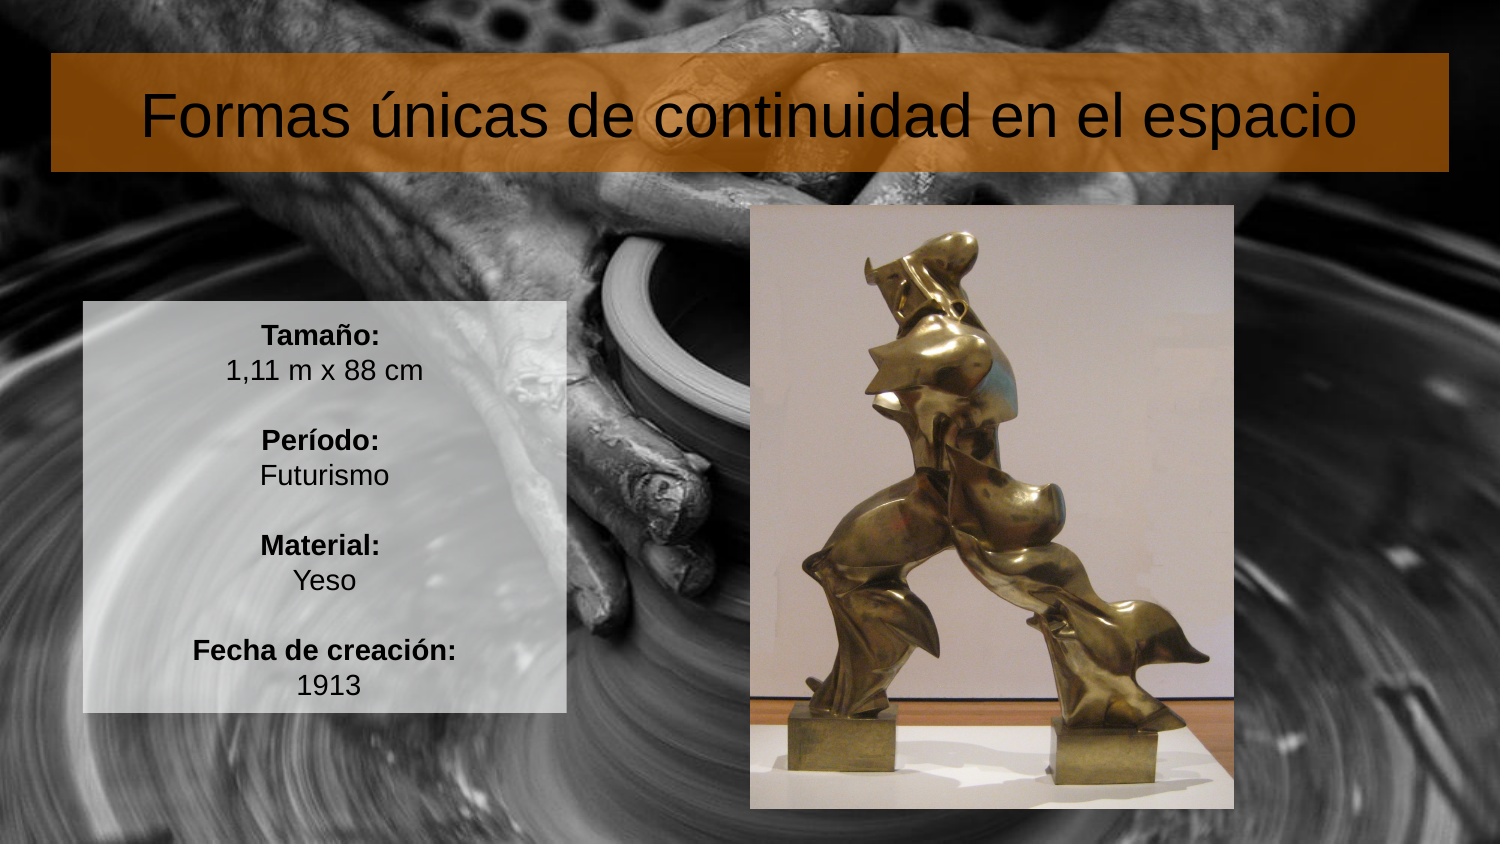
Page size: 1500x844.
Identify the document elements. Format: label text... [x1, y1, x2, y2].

picture [0, 0, 1500, 844]
text_box Tamaño: 1,11 m x 88 cm Período: Futurismo Material: Yeso Fecha de creación: 1913 [82, 301, 567, 713]
title Formas únicas de continuidad en el espacio [51, 53, 1449, 172]
